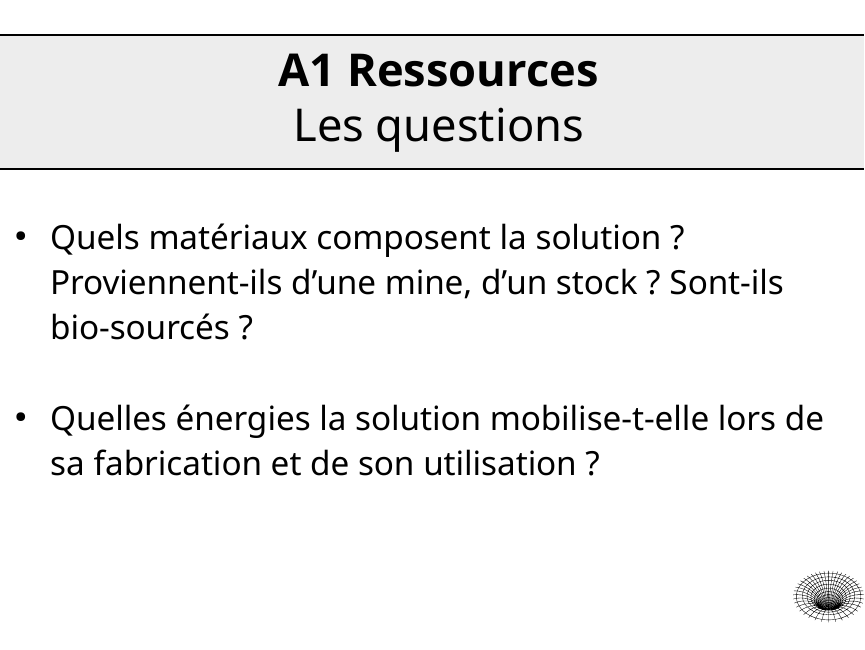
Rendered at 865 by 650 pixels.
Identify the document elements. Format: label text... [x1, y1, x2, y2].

title A1 Ressources Les questions [0, 34, 864, 161]
text_box Quels matériaux composent la solution ? Proviennent-ils d’une mine, d’un stock ? Sont-ils bio-sourcés ? Quelles énergies la solution mobilise-t-elle lors de sa fabrication et de son utilisation ? [0, 206, 857, 639]
text_box [0, 161, 864, 169]
